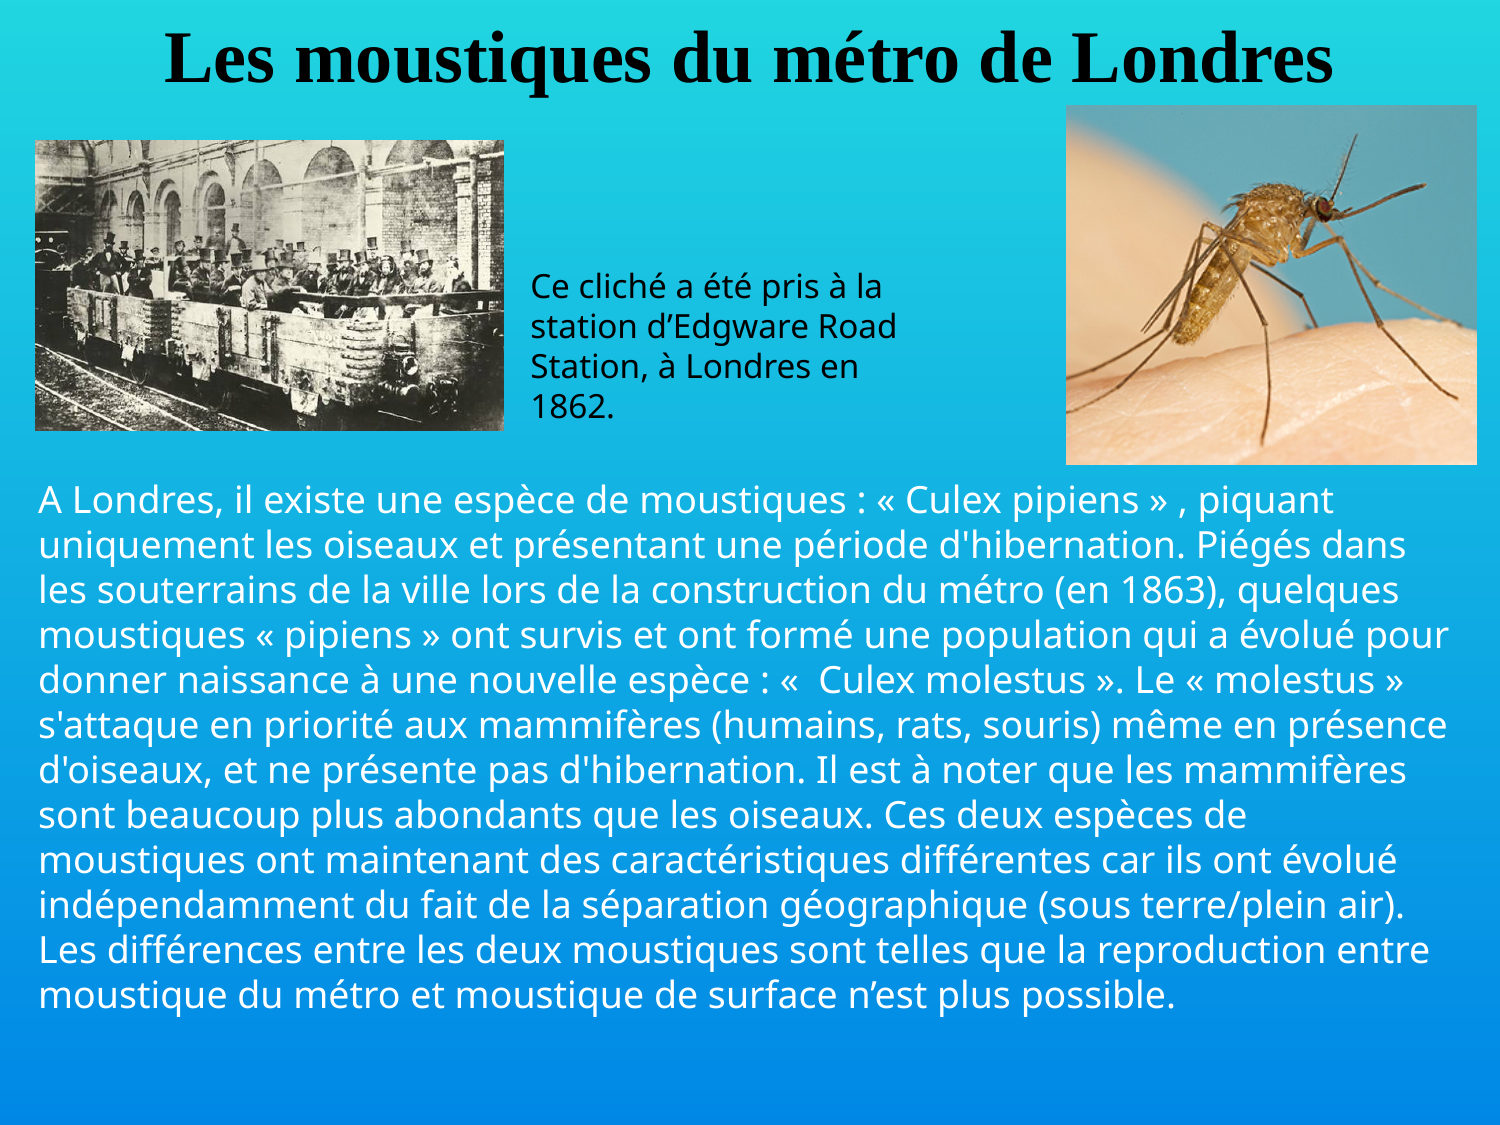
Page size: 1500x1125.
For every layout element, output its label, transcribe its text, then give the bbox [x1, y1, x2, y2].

text_box Ce cliché a été pris à la station d’Edgware Road Station, à Londres en 1862. [515, 257, 914, 433]
picture [1066, 105, 1477, 465]
text_box A Londres, il existe une espèce de moustiques : « Culex pipiens » , piquant uniquement les oiseaux et présentant une période d'hibernation. Piégés dans les souterrains de la ville lors de la construction du métro (en 1863), quelques moustiques « pipiens » ont survis et ont formé une population qui a évolué pour donner naissance à une nouvelle espèce : « Culex molestus ». Le « molestus » s'attaque en priorité aux mammifères (humains, rats, souris) même en présence d'oiseaux, et ne présente pas d'hibernation. Il est à noter que les mammifères sont beaucoup plus abondants que les oiseaux. Ces deux espèces de moustiques ont maintenant des caractéristiques différentes car ils ont évolué indépendamment du fait de la séparation géographique (sous terre/plein air). Les différences entre les deux moustiques sont telles que la reproduction entre moustique du métro et moustique de surface n’est plus possible. [23, 468, 1477, 1024]
picture [35, 140, 504, 431]
title Les moustiques du métro de Londres [35, 0, 1465, 106]
